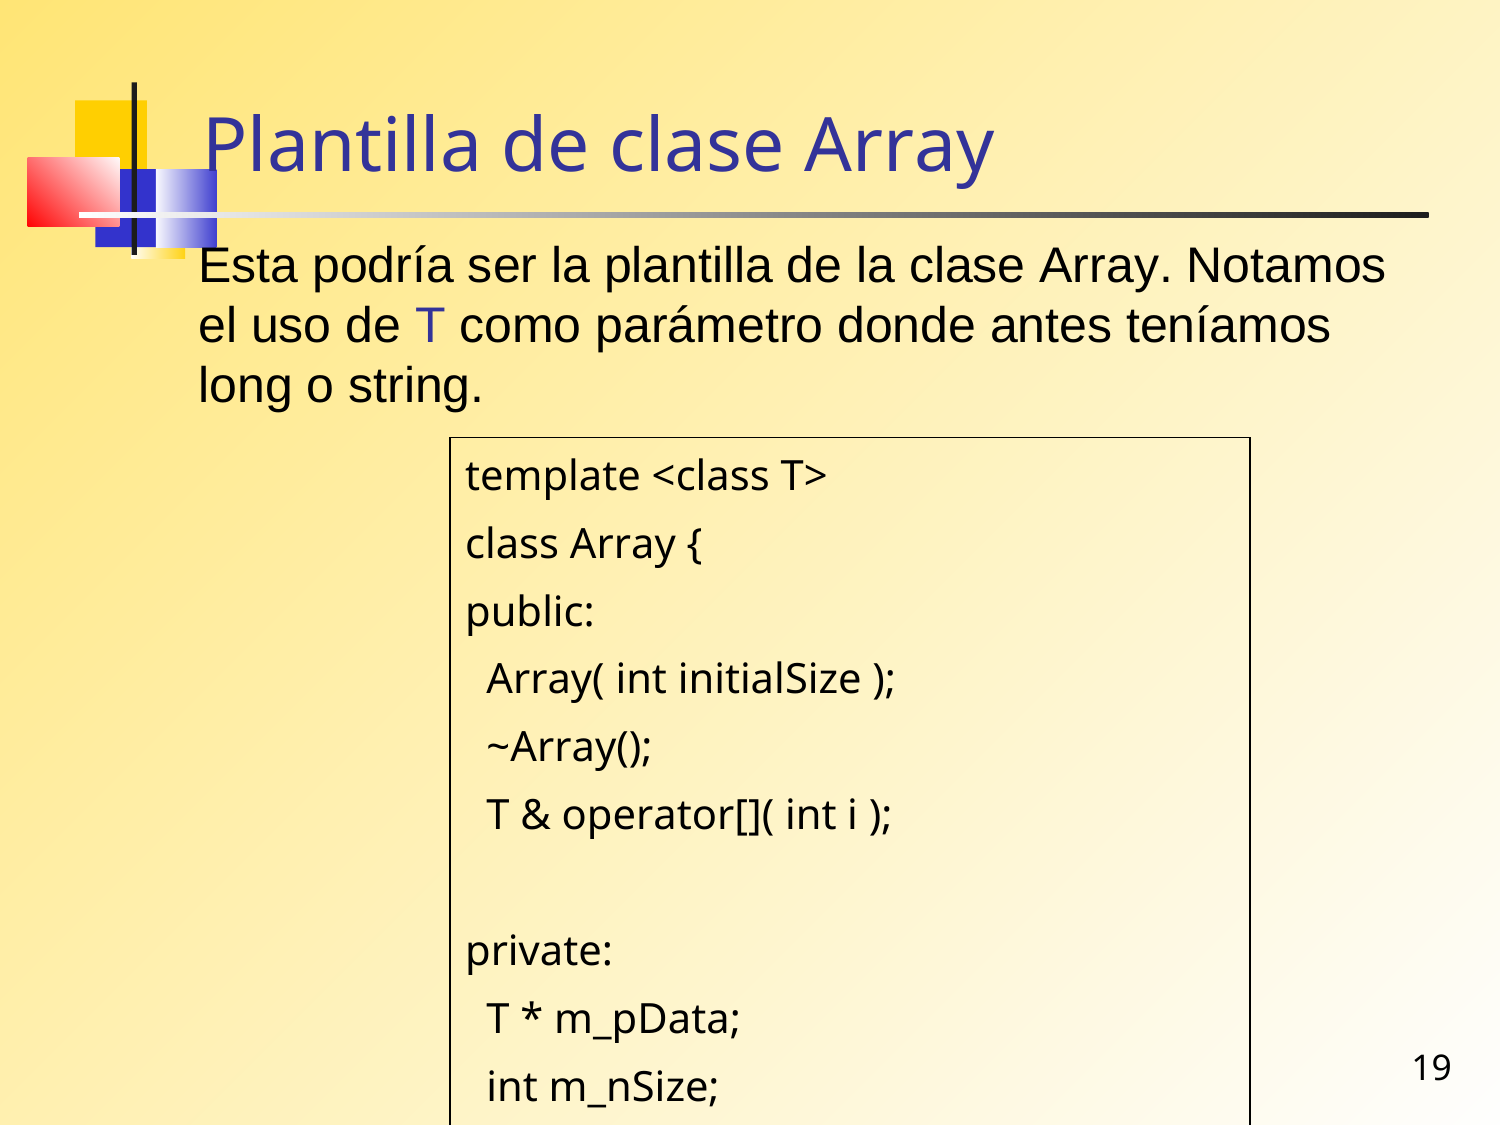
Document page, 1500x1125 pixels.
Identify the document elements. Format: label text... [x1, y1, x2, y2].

list template <class T> class Array { public: Array( int initialSize ); ~Array(); T & operator[]( int i ); private: T * m_pData; int m_nSize; }; [449, 437, 1250, 1125]
text_box Esta podría ser la plantilla de la clase Array. Notamos el uso de T como parámetro donde antes teníamos long o string. [174, 224, 1413, 421]
title Plantilla de clase Array [187, 37, 1466, 201]
